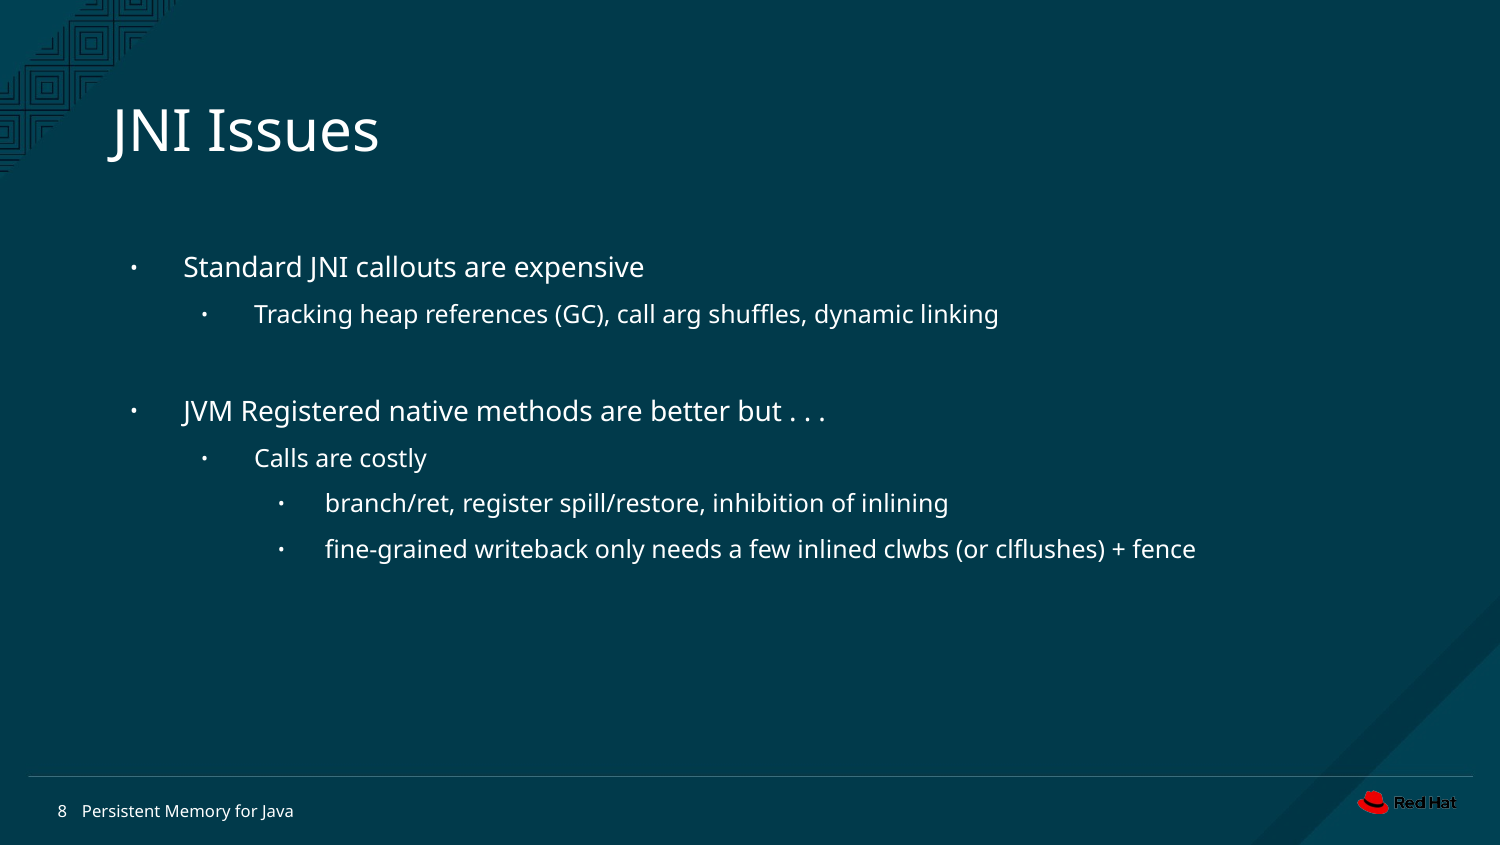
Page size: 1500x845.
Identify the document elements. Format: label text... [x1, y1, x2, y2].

title JNI Issues [112, 0, 1388, 169]
picture [1406, 800, 1413, 808]
list Standard JNI callouts are expensive Tracking heap references (GC), call arg shuffles, dynamic linking JVM Registered native methods are better but . . . Calls are costly branch/ret, register spill/restore, inhibition of inlining fine-grained writeback only needs a few inlined clwbs (or clflushes) + fence [112, 247, 1388, 316]
picture [1451, 797, 1455, 808]
picture [1358, 791, 1388, 813]
picture [99, 38, 103, 49]
picture [1416, 797, 1425, 808]
picture [1395, 797, 1404, 808]
picture [1430, 797, 1449, 808]
